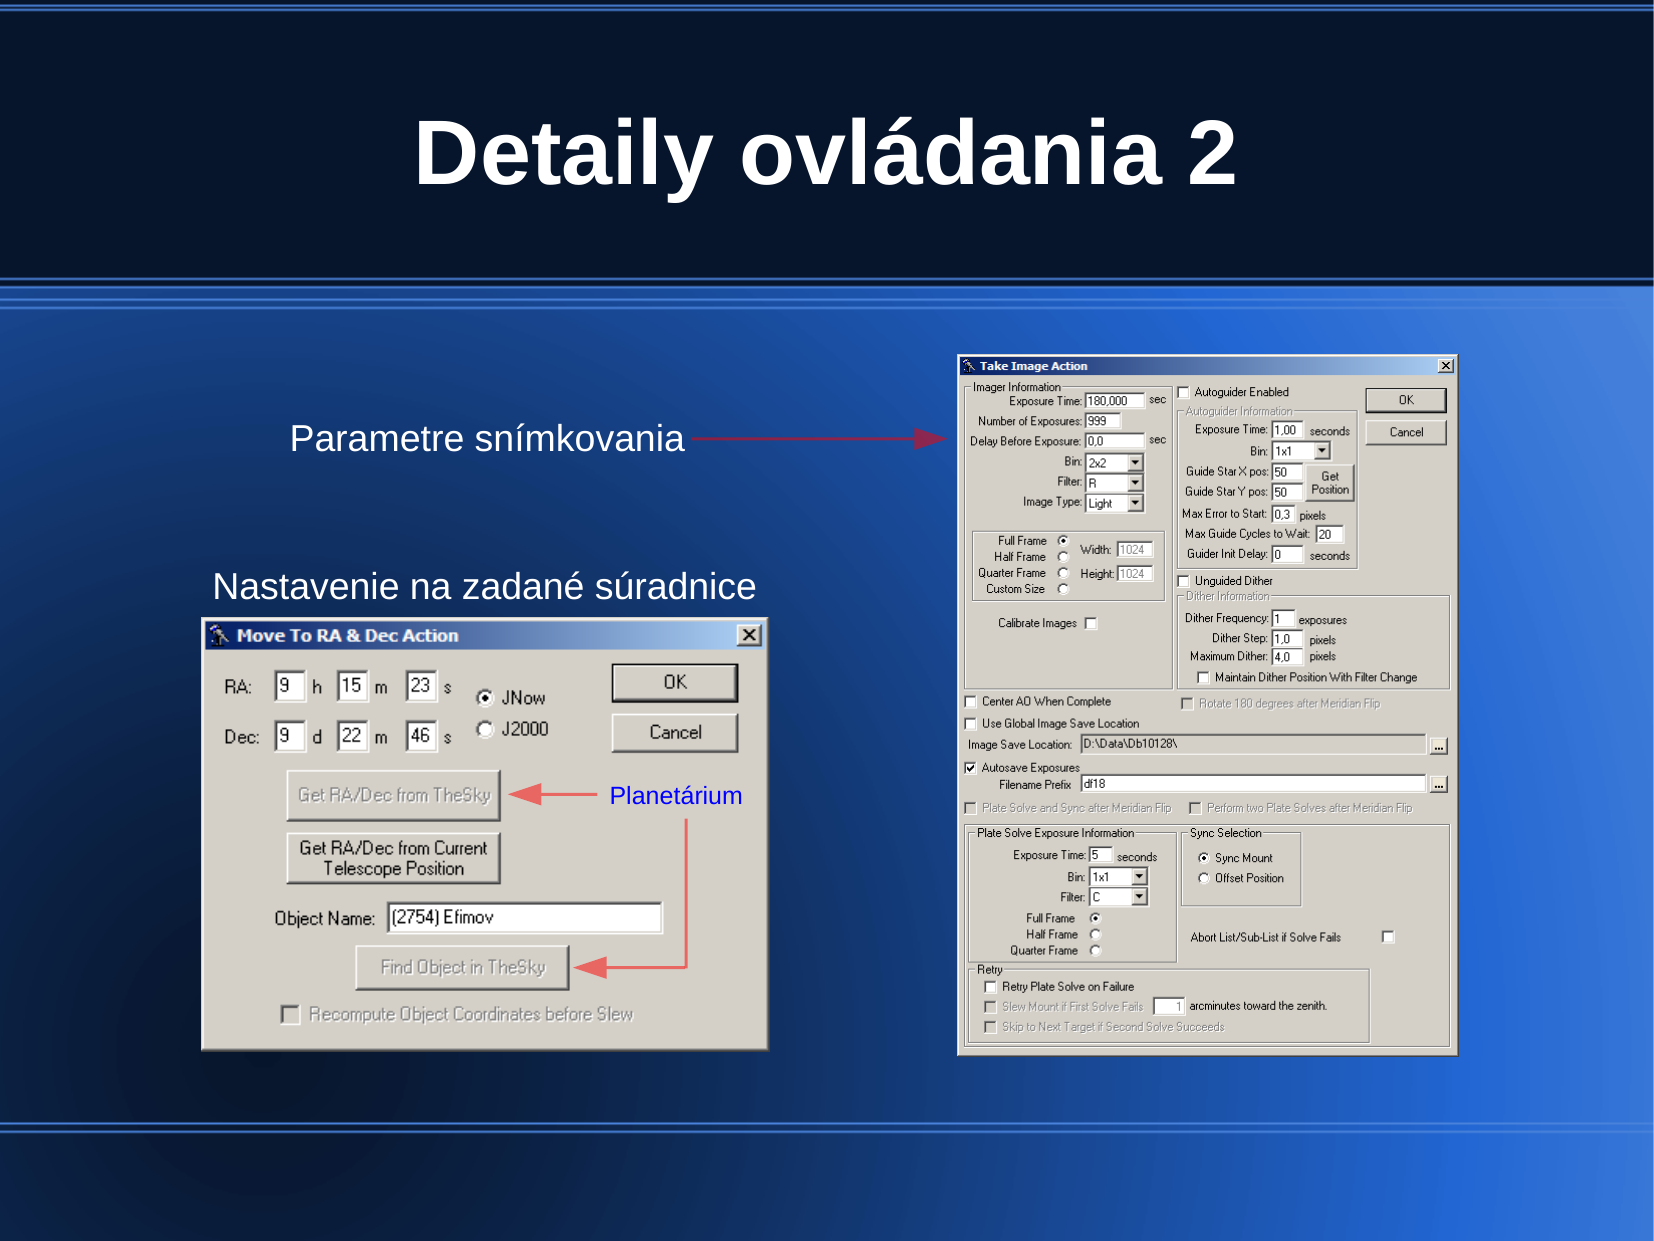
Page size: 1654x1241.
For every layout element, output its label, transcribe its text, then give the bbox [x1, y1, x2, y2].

picture [0, 0, 1654, 1241]
title Detaily ovládania 2 [82, 56, 1571, 250]
text_box Parametre snímkovania [274, 409, 700, 467]
text_box Nastavenie na zadané súradnice [197, 558, 772, 615]
text_box Planetárium [594, 774, 759, 818]
